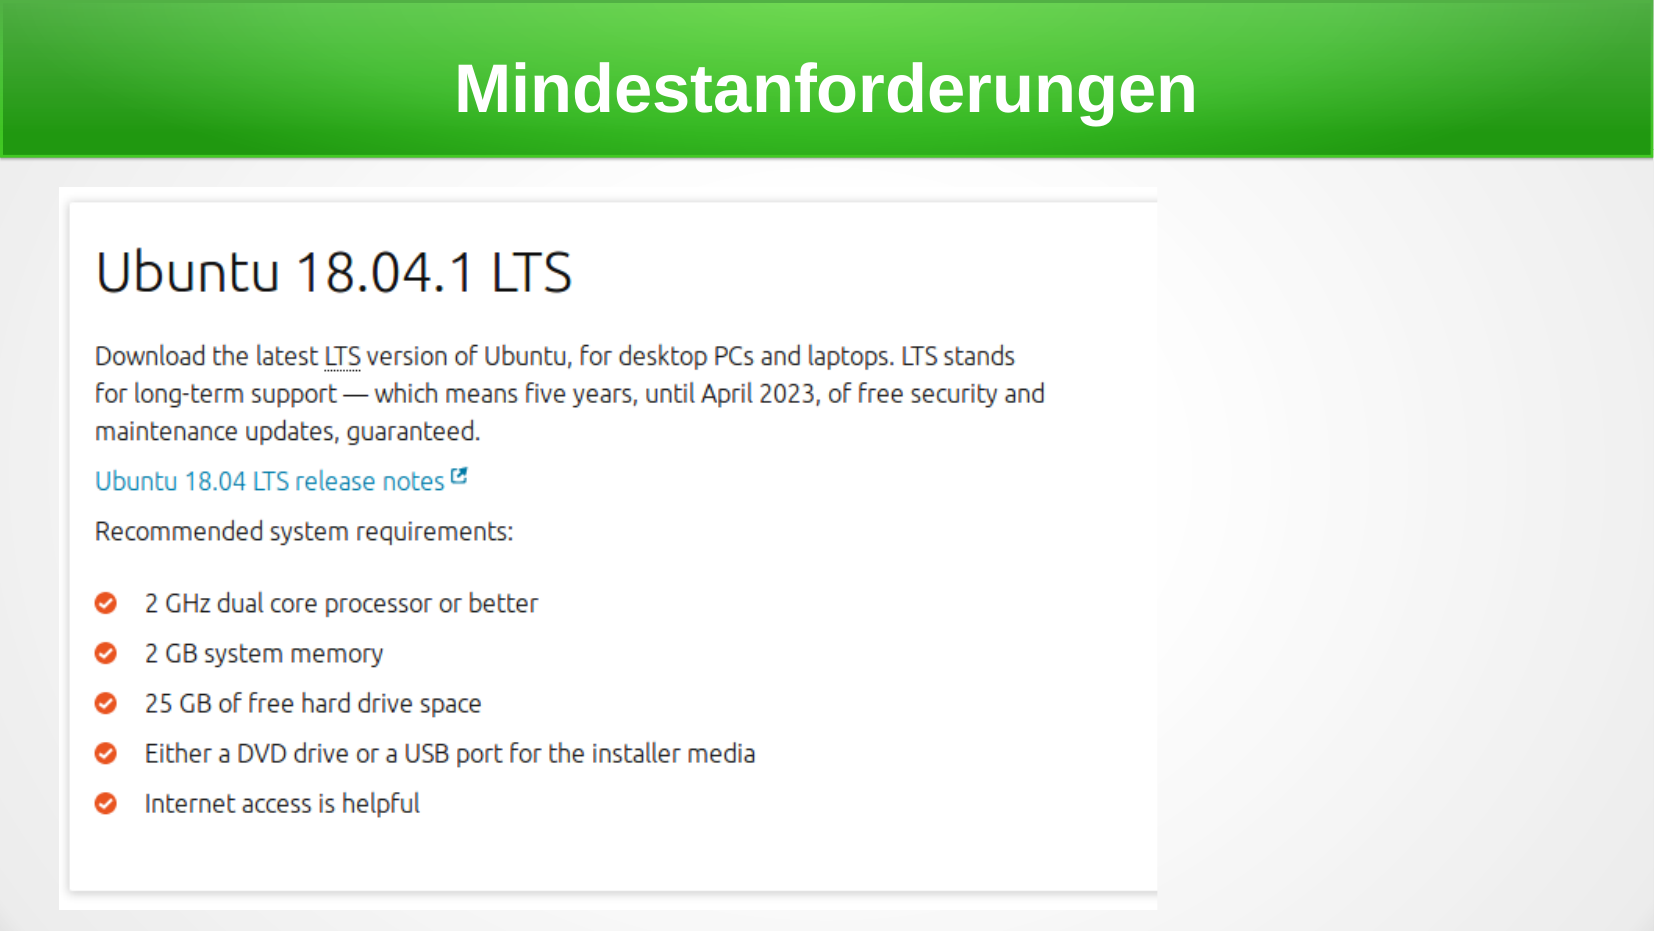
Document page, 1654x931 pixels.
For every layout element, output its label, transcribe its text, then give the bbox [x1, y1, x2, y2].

title Mindestanforderungen [82, 35, 1571, 142]
picture [59, 187, 1158, 910]
